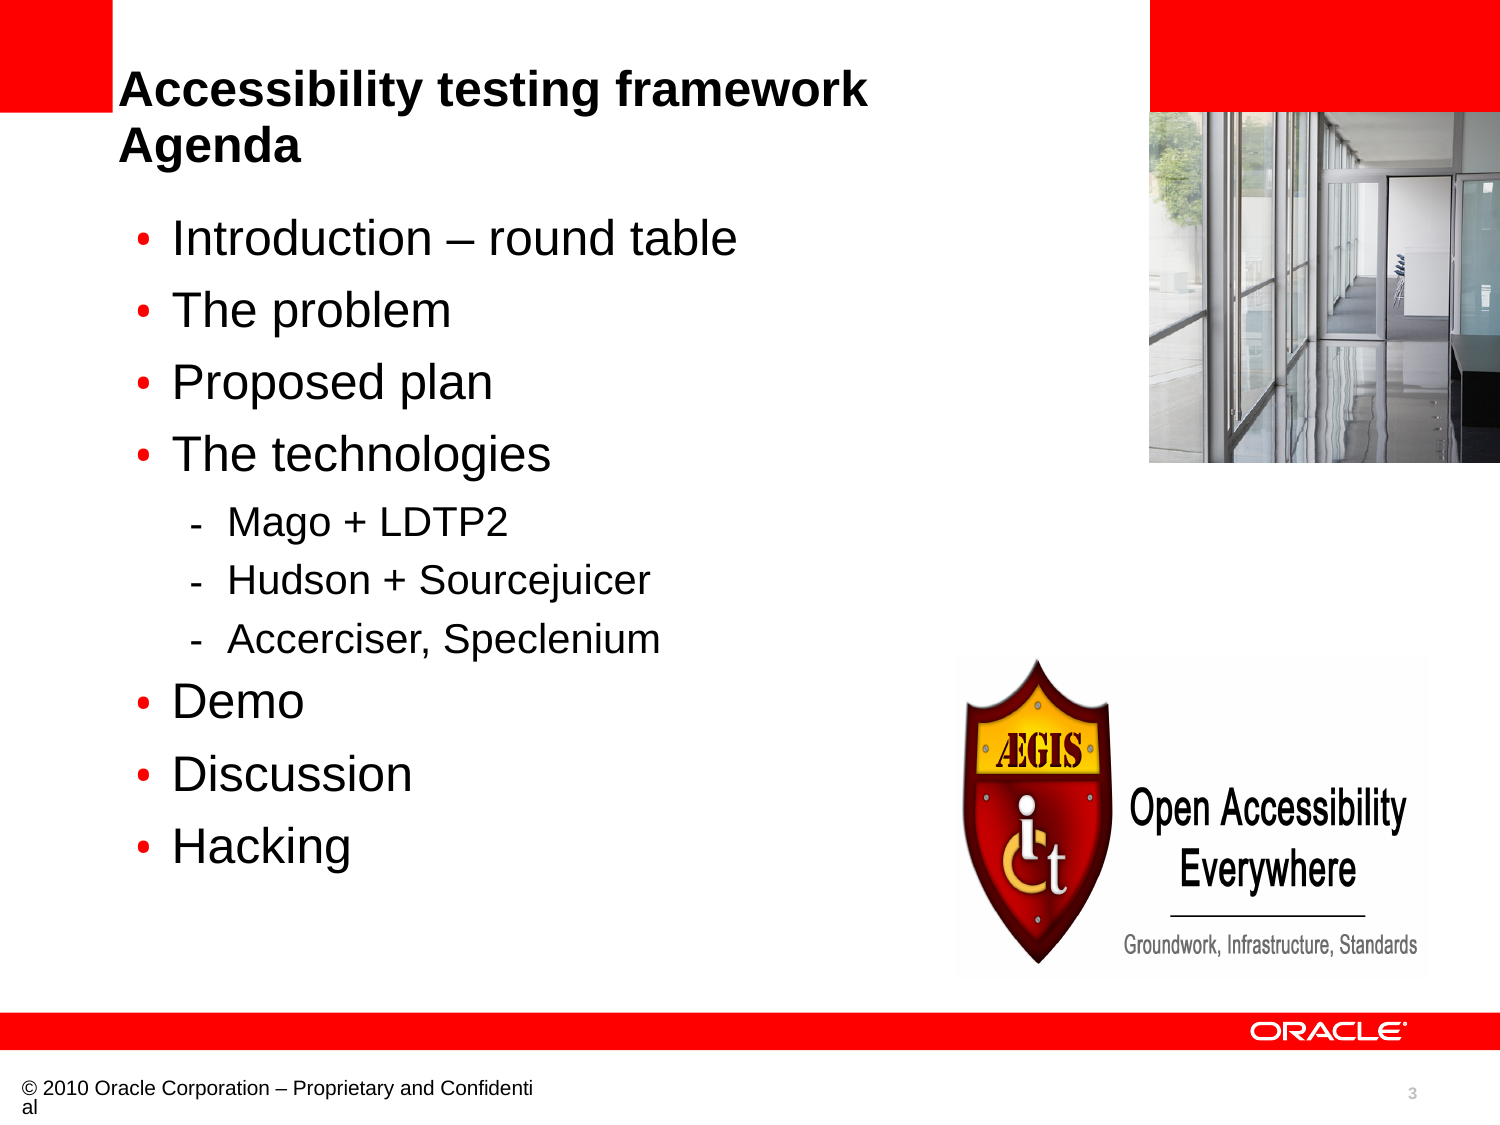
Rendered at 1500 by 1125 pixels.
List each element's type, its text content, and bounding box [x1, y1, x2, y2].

list Introduction – round table The problem Proposed plan The technologies Mago + LDTP2 Hudson + Sourcejuicer Accerciser, Speclenium Demo Discussion Hacking [134, 209, 1135, 923]
picture [1149, 0, 1500, 464]
title Accessibility testing framework Agenda [117, 61, 1175, 214]
picture [954, 656, 1430, 979]
